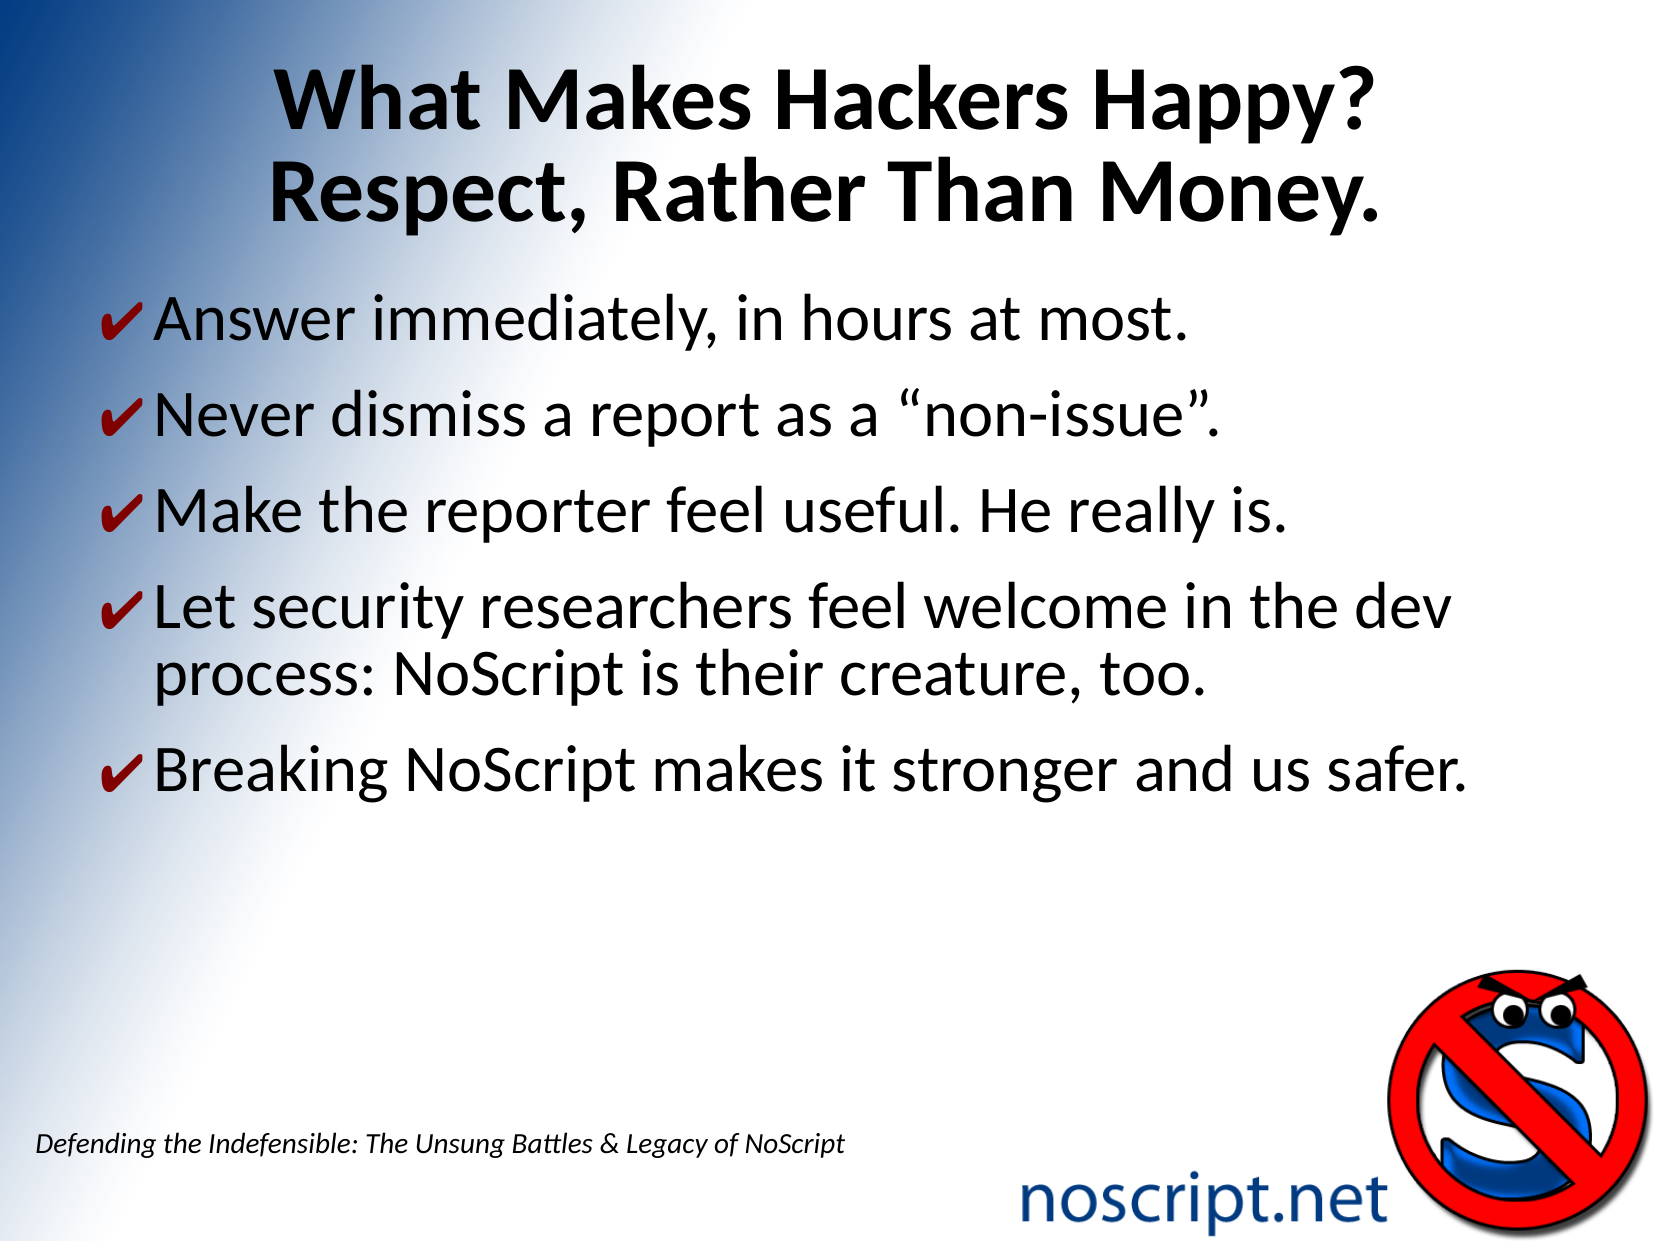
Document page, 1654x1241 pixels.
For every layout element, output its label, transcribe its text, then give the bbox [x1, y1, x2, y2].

picture [0, 0, 1654, 1241]
title What Makes Hackers Happy? Respect, Rather Than Money. [82, 40, 1571, 265]
list Answer immediately, in hours at most. Never dismiss a report as a “non-issue”. Make the reporter feel useful. He really is. Let security researchers feel welcome in the dev process: NoScript is their creature, too. Breaking NoScript makes it stronger and us safer. [82, 290, 1571, 1010]
